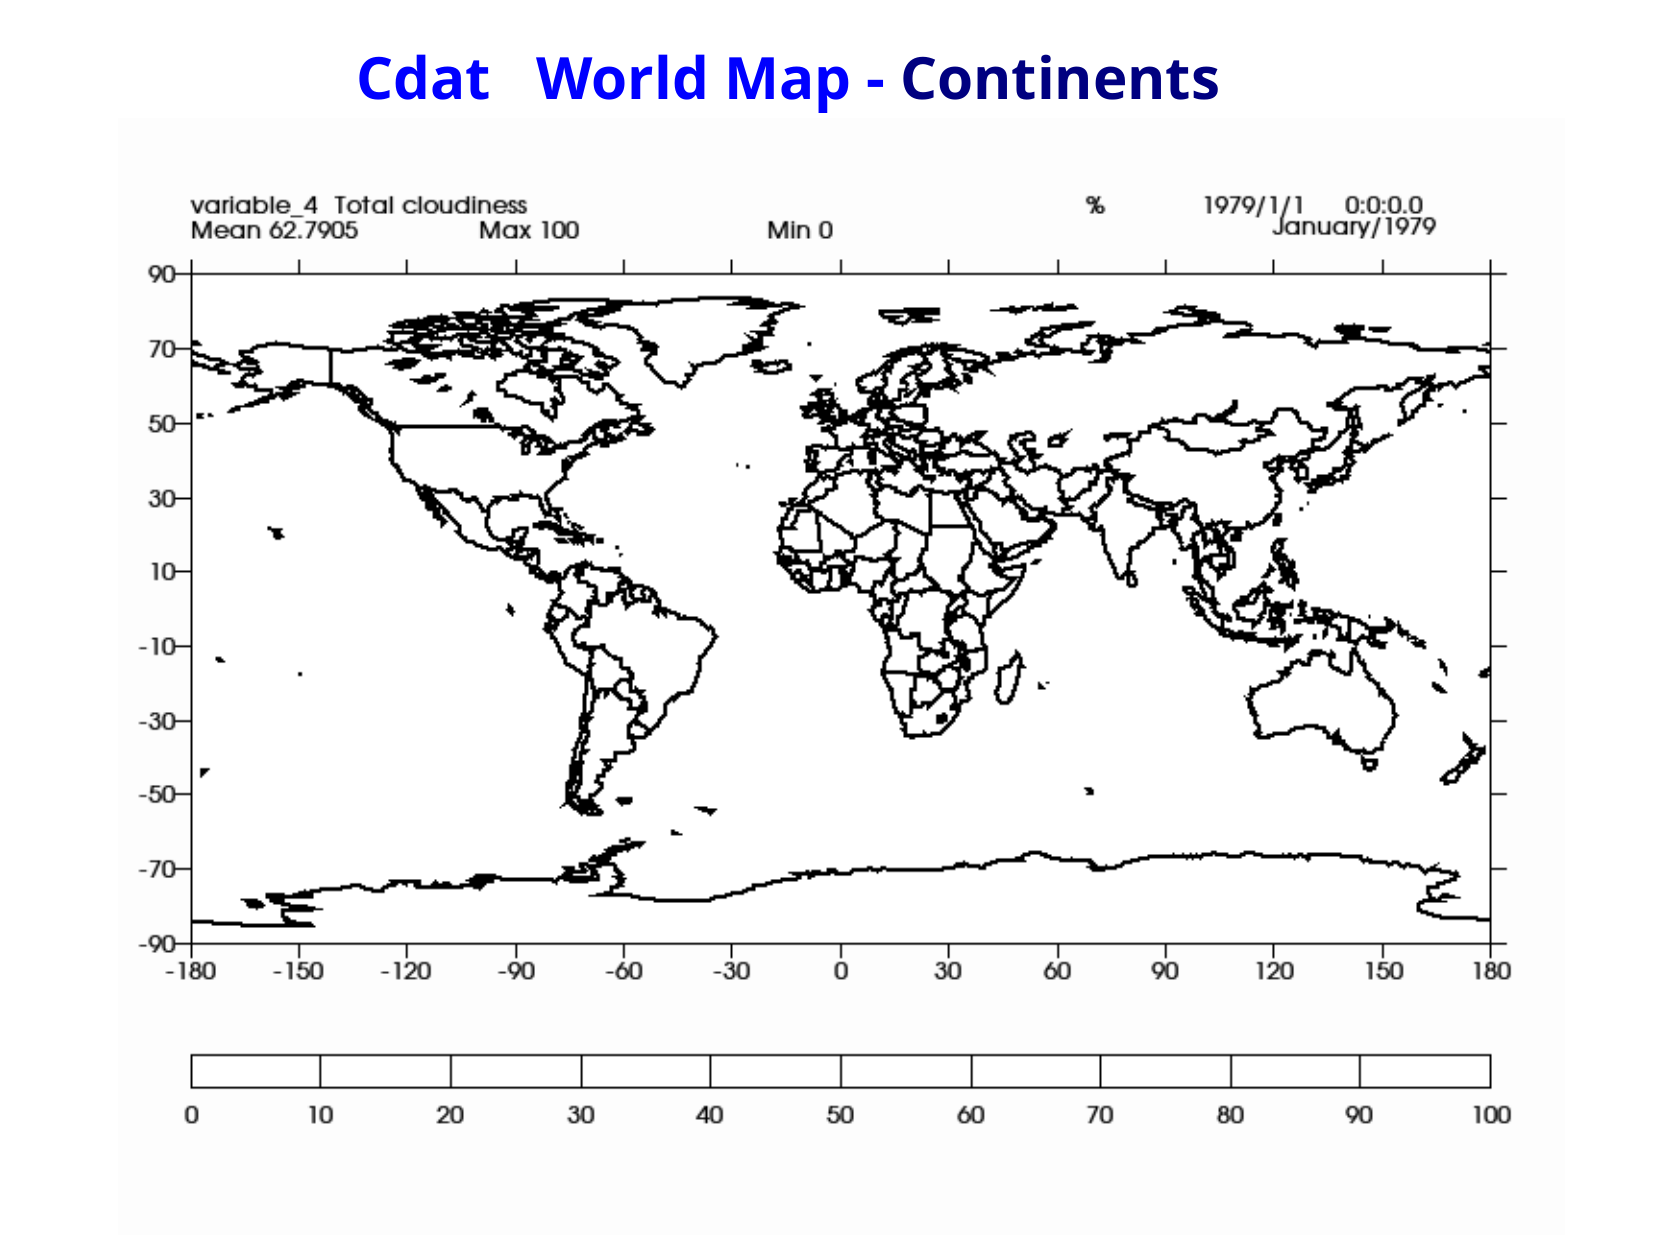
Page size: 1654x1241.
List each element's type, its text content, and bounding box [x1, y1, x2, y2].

picture [118, 118, 1565, 1235]
text_box Cdat World Map - Continents [265, 29, 1388, 118]
